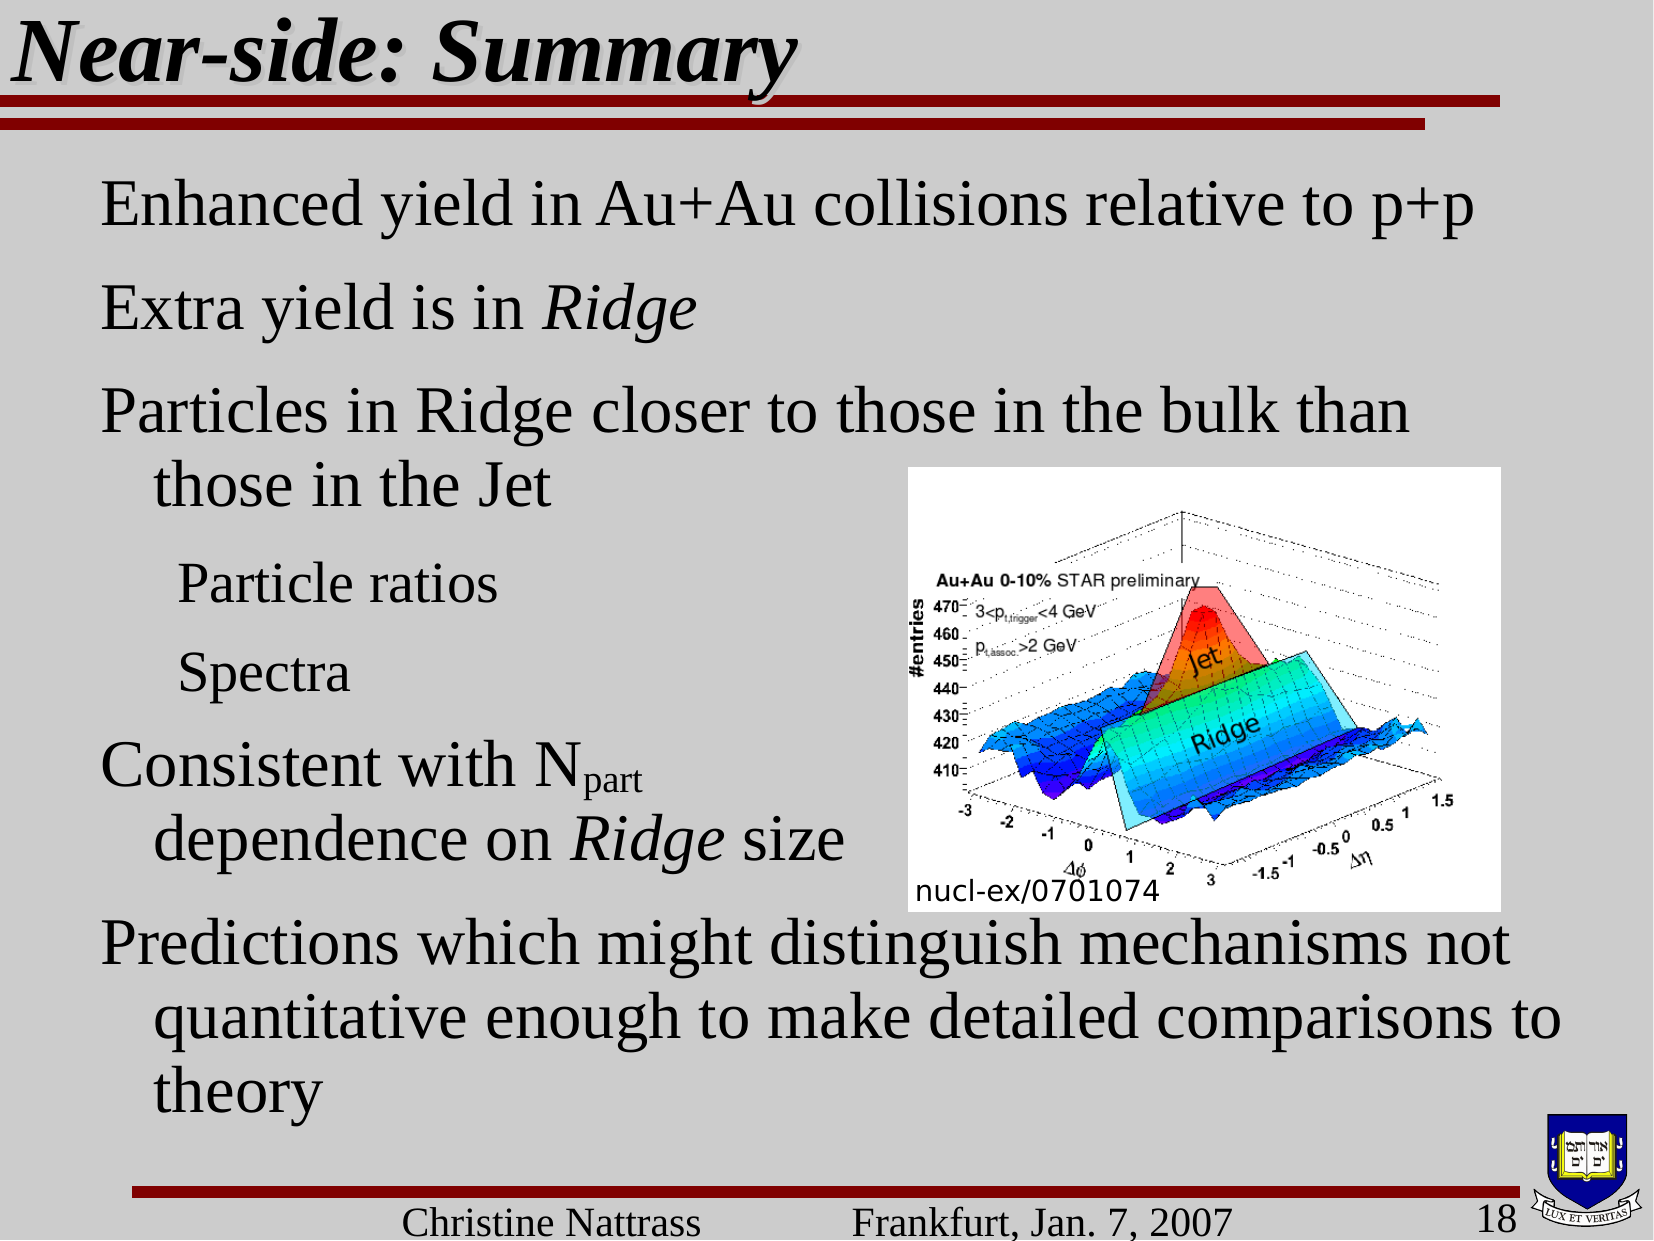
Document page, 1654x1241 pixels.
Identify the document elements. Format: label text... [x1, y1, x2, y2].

text_box nucl-ex/0701074 [899, 868, 1376, 910]
title Near-side: Summary [11, 0, 1512, 154]
list Enhanced yield in Au+Au collisions relative to p+p Extra yield is in Ridge Particles in Ridge closer to those in the bulk than those in the Jet Particle ratios Spectra Consistent with Npart dependence on Ridge size Predictions which might distinguish mechanisms not quantitative enough to make detailed comparisons to theory [82, 166, 1571, 1150]
picture [908, 467, 1501, 912]
picture [1530, 1114, 1643, 1227]
